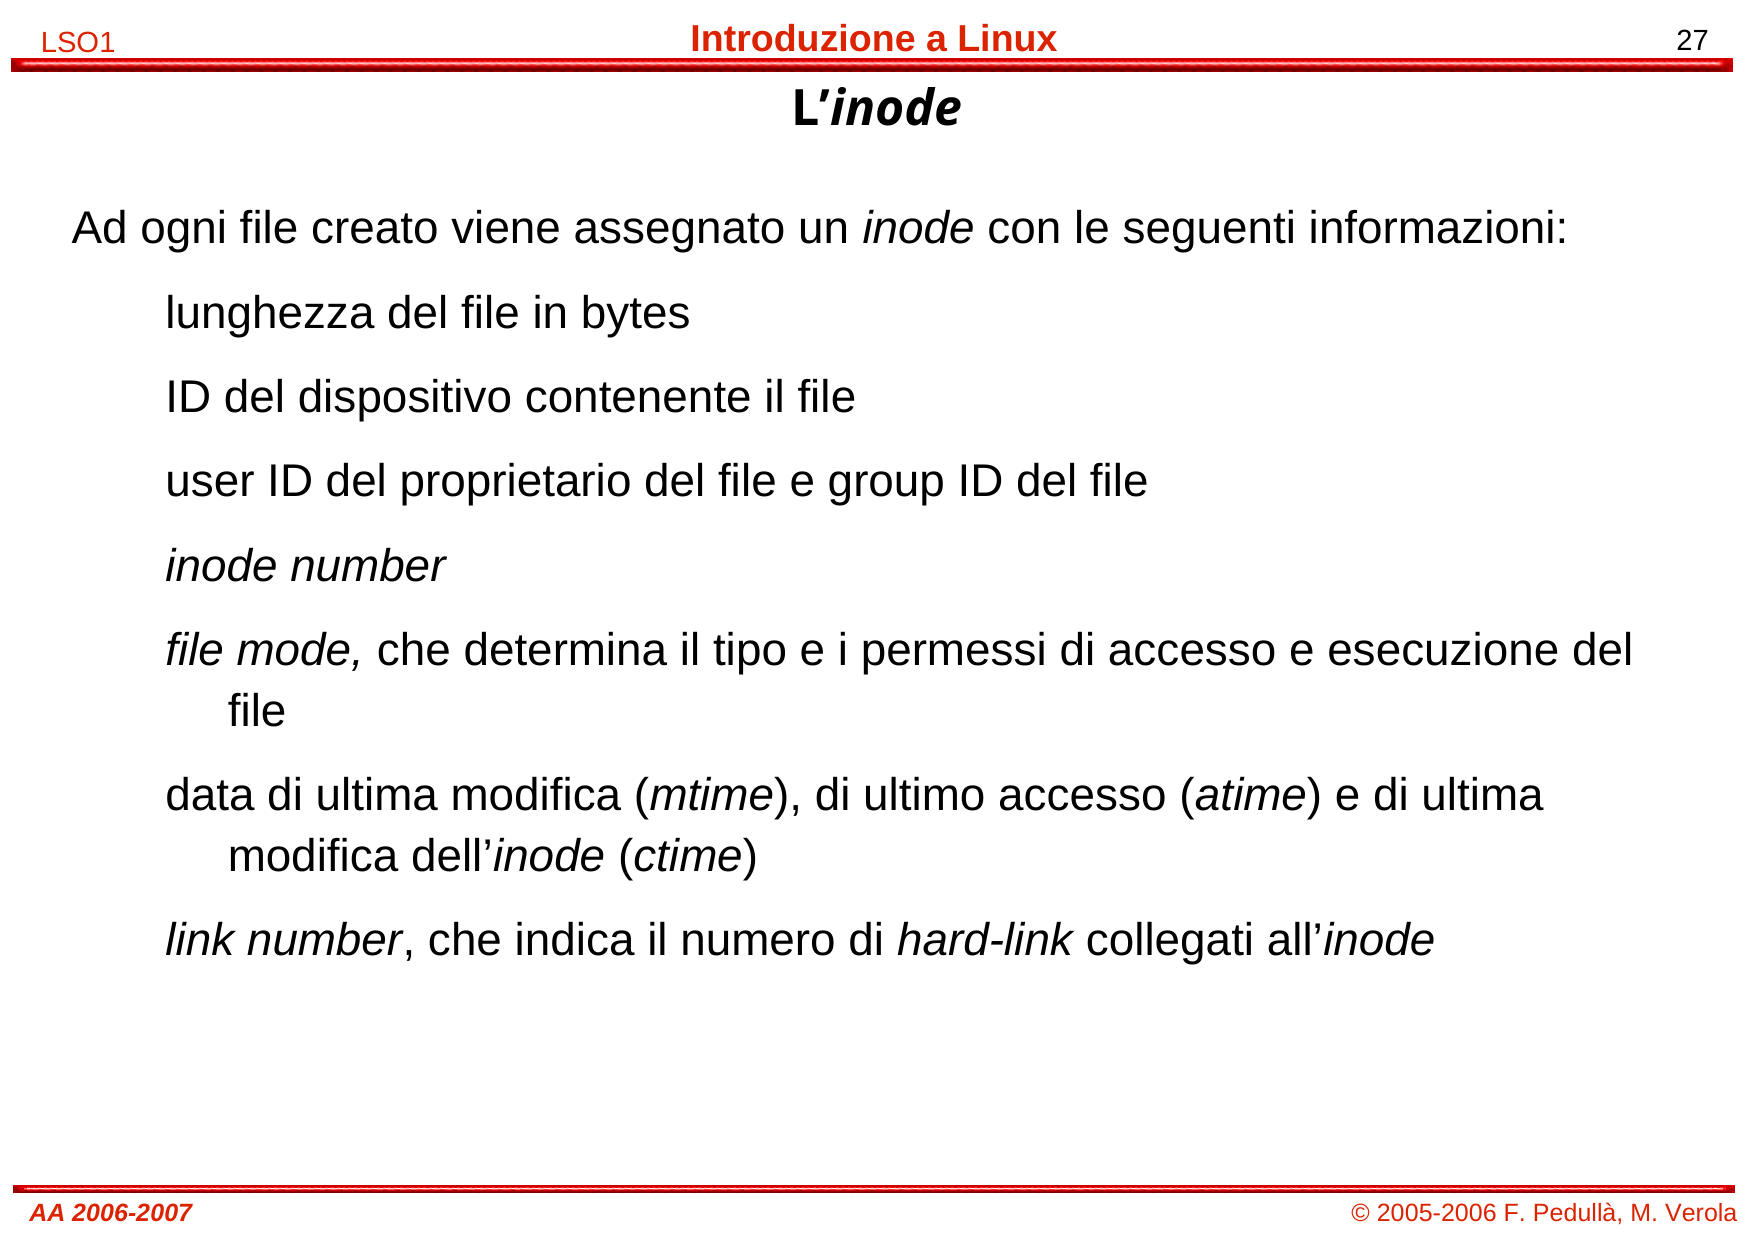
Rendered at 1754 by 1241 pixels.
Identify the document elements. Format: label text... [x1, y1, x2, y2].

title L’inode [40, 61, 1714, 156]
list Ad ogni file creato viene assegnato un inode con le seguenti informazioni: lunghezza del file in bytes ID del dispositivo contenente il file user ID del proprietario del file e group ID del file inode number file mode, che determina il tipo e i permessi di accesso e esecuzione del file data di ultima modifica (mtime), di ultimo accesso (atime) e di ultima modifica dell’inode (ctime) link number, che indica il numero di hard-link collegati all’inode [56, 191, 1694, 1084]
picture [13, 1185, 1735, 1193]
picture [11, 58, 1733, 72]
